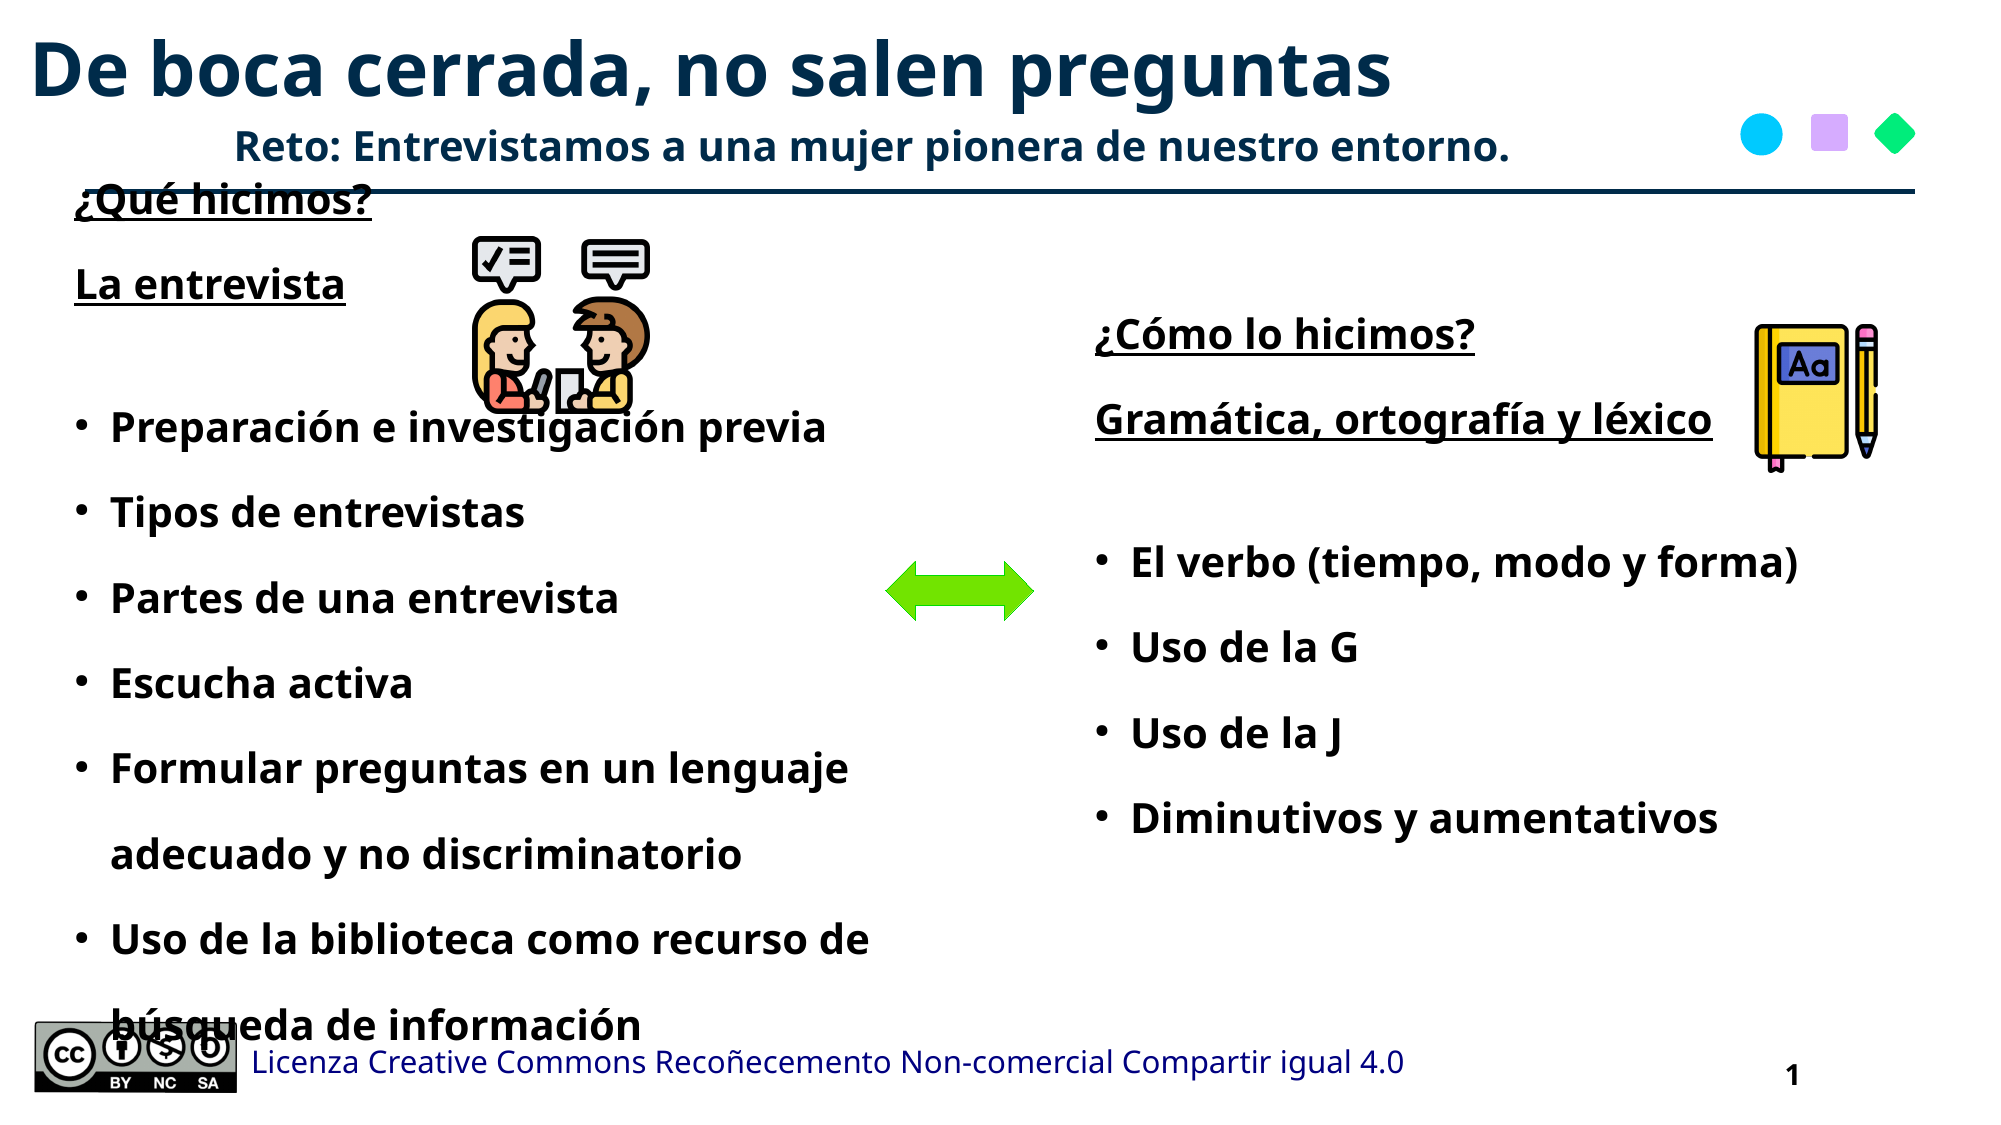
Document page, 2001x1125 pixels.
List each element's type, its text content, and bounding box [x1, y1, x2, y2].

text_box Licenza Creative Commons Recoñecemento Non-comercial Compartir igual 4.0 [236, 1012, 1447, 1111]
list Reto: Entrevistamos a una mujer pionera de nuestro entorno. [147, 118, 1861, 207]
text_box ¿Cómo lo hicimos? Gramática, ortografía y léxico El verbo (tiempo, modo y forma) Uso de la G Uso de la J Diminutivos y aumentativos [1062, 295, 1831, 827]
title De boca cerrada, no salen preguntas [29, 29, 1506, 119]
picture [219, 1022, 228, 1035]
picture [1742, 324, 1890, 473]
picture [34, 1021, 236, 1093]
picture [472, 236, 650, 414]
text_box ¿Qué hicimos? La entrevista Preparación e investigación previa Tipos de entrevistas Partes de una entrevista Escucha activa Formular preguntas en un lenguaje adecuado y no discriminatorio Uso de la biblioteca como recurso de búsqueda de información [59, 239, 886, 955]
picture [192, 1022, 201, 1035]
picture [118, 1022, 127, 1035]
text_box [885, 561, 1034, 621]
picture [145, 1022, 154, 1035]
